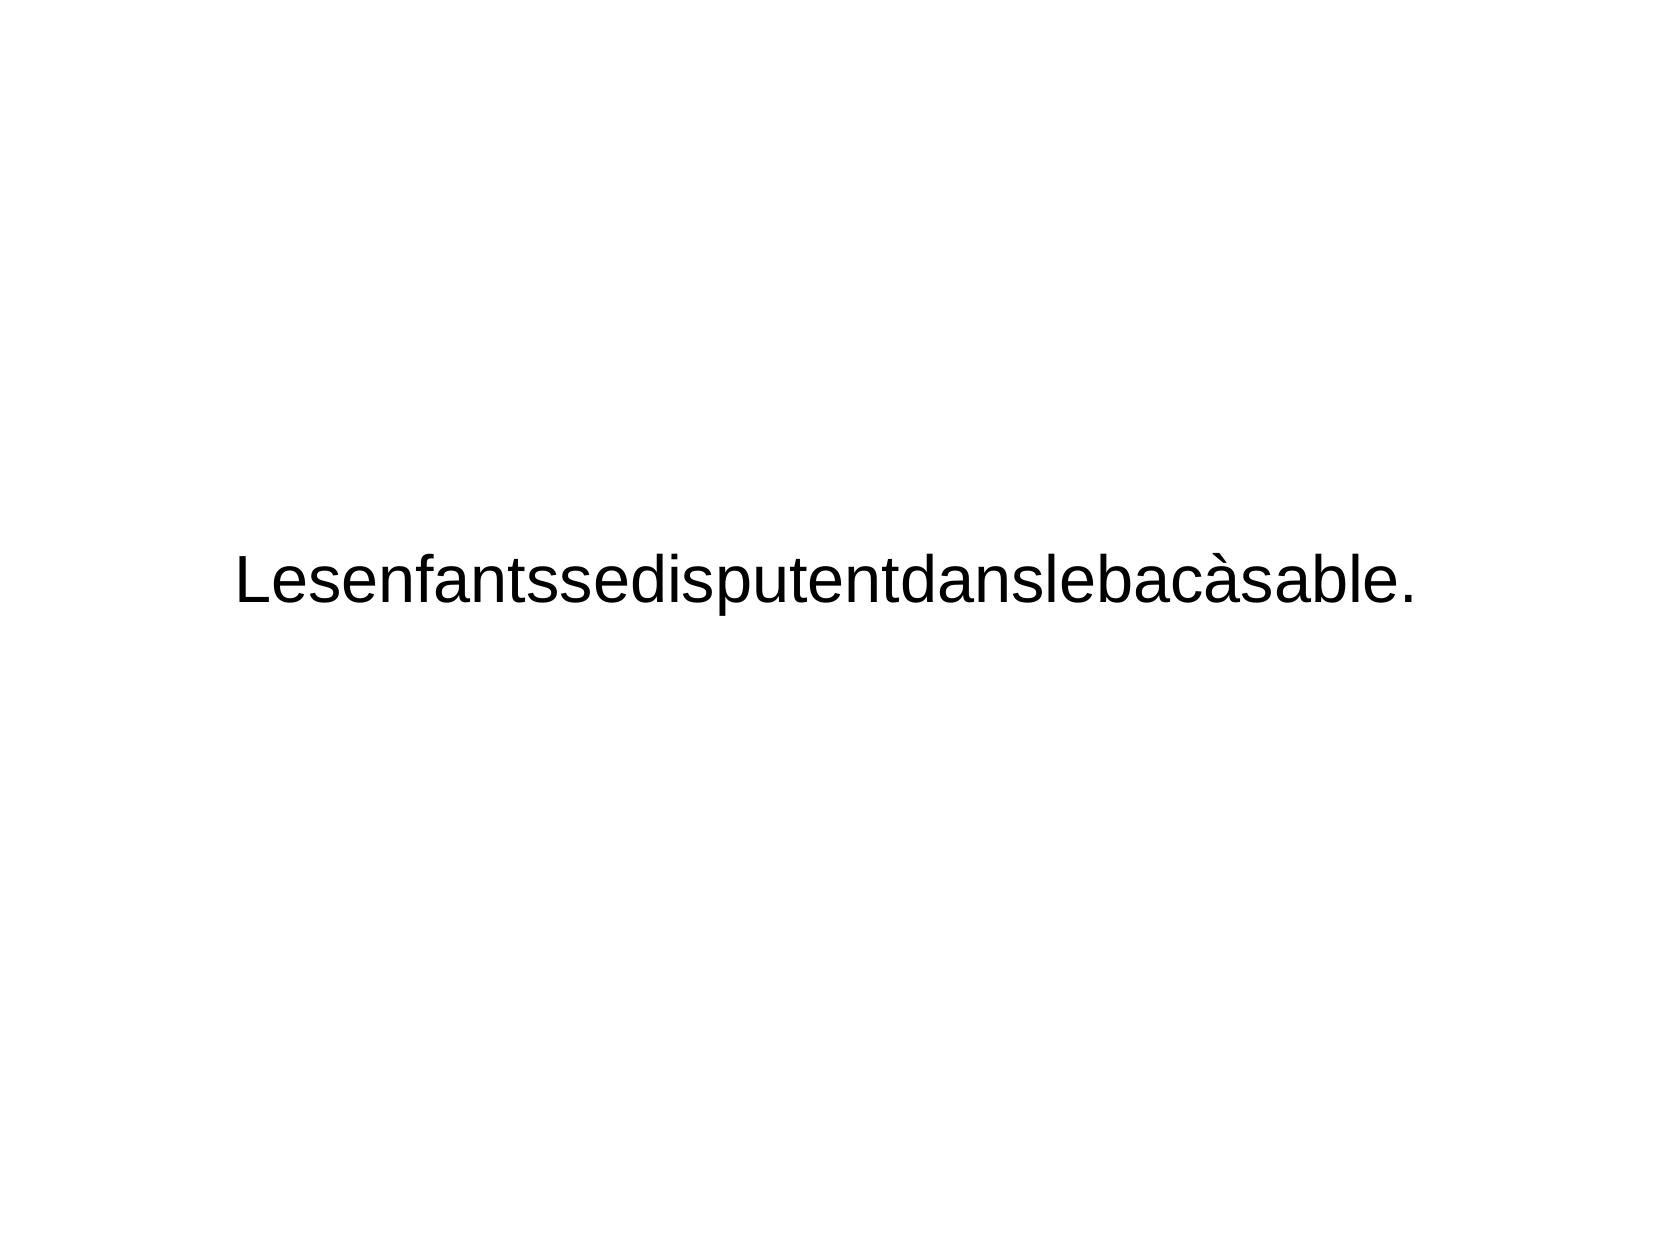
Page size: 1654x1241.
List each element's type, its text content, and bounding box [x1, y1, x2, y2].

subtitle Lesenfantssedisputentdanslebacàsable. [82, 49, 1571, 1109]
